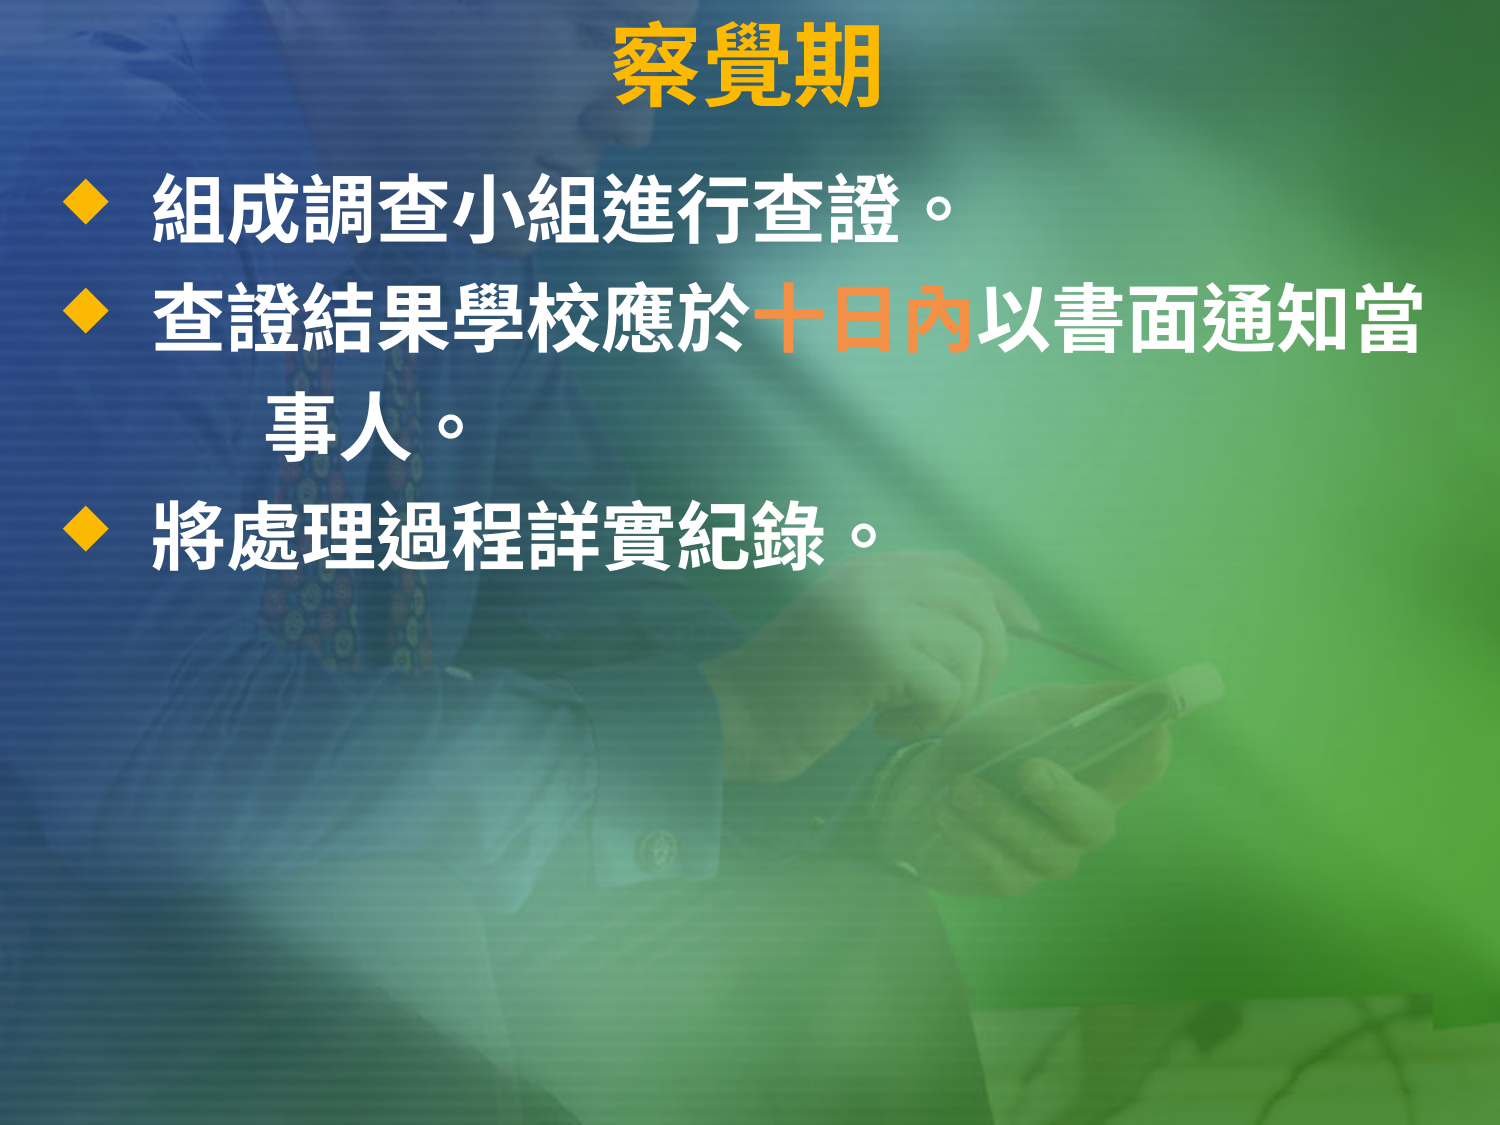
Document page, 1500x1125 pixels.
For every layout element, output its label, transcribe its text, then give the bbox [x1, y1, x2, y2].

picture [0, 0, 1500, 1125]
title 察覺期 [257, 12, 1240, 127]
list 組成調查小組進行查證。 查證結果學校應於十日內以書面通知當 事人。 將處理過程詳實紀錄。 [43, 165, 1464, 699]
